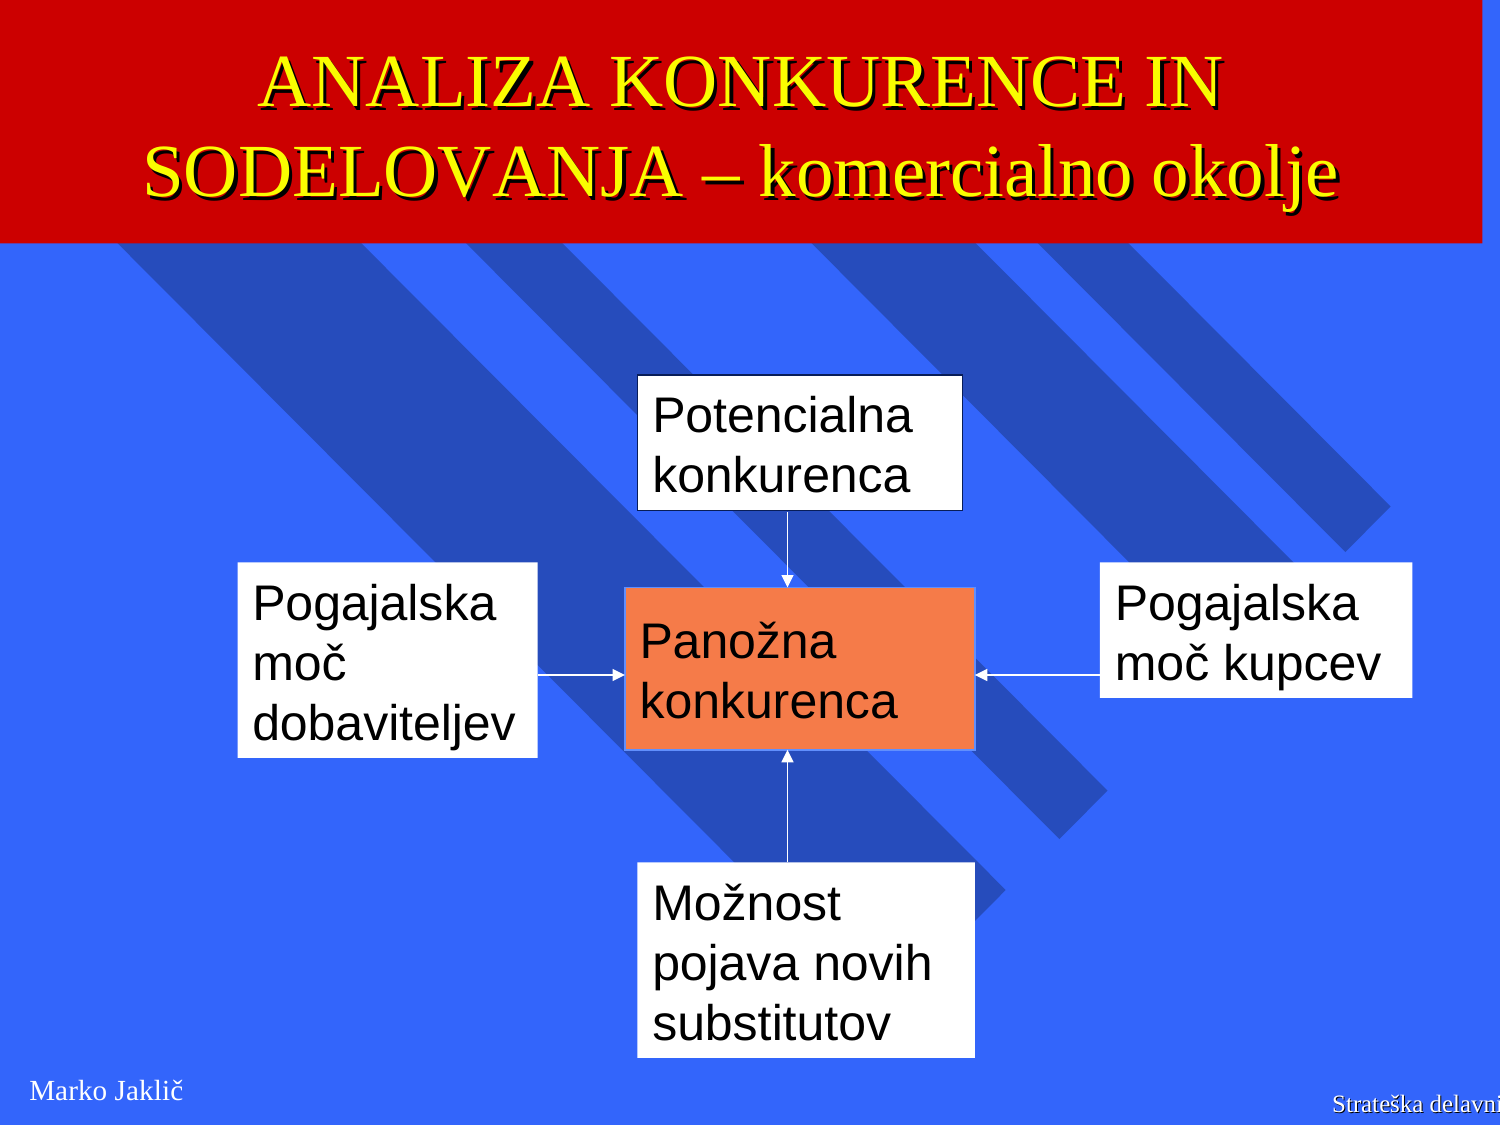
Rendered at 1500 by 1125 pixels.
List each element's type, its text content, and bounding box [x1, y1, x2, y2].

text_box Potencialna konkurenca [637, 374, 963, 511]
list [75, 314, 1426, 1006]
text_box Pogajalska moč dobaviteljev [237, 562, 538, 758]
title ANALIZA KONKURENCE IN SODELOVANJA – komercialno okolje [0, 0, 1483, 244]
text_box Strateška delavnica HIT [1316, 1070, 1500, 1125]
text_box Možnost pojava novih substitutov [637, 862, 975, 1058]
text_box Panožna konkurenca [624, 587, 975, 751]
text_box Pogajalska moč kupcev [1099, 562, 1413, 698]
